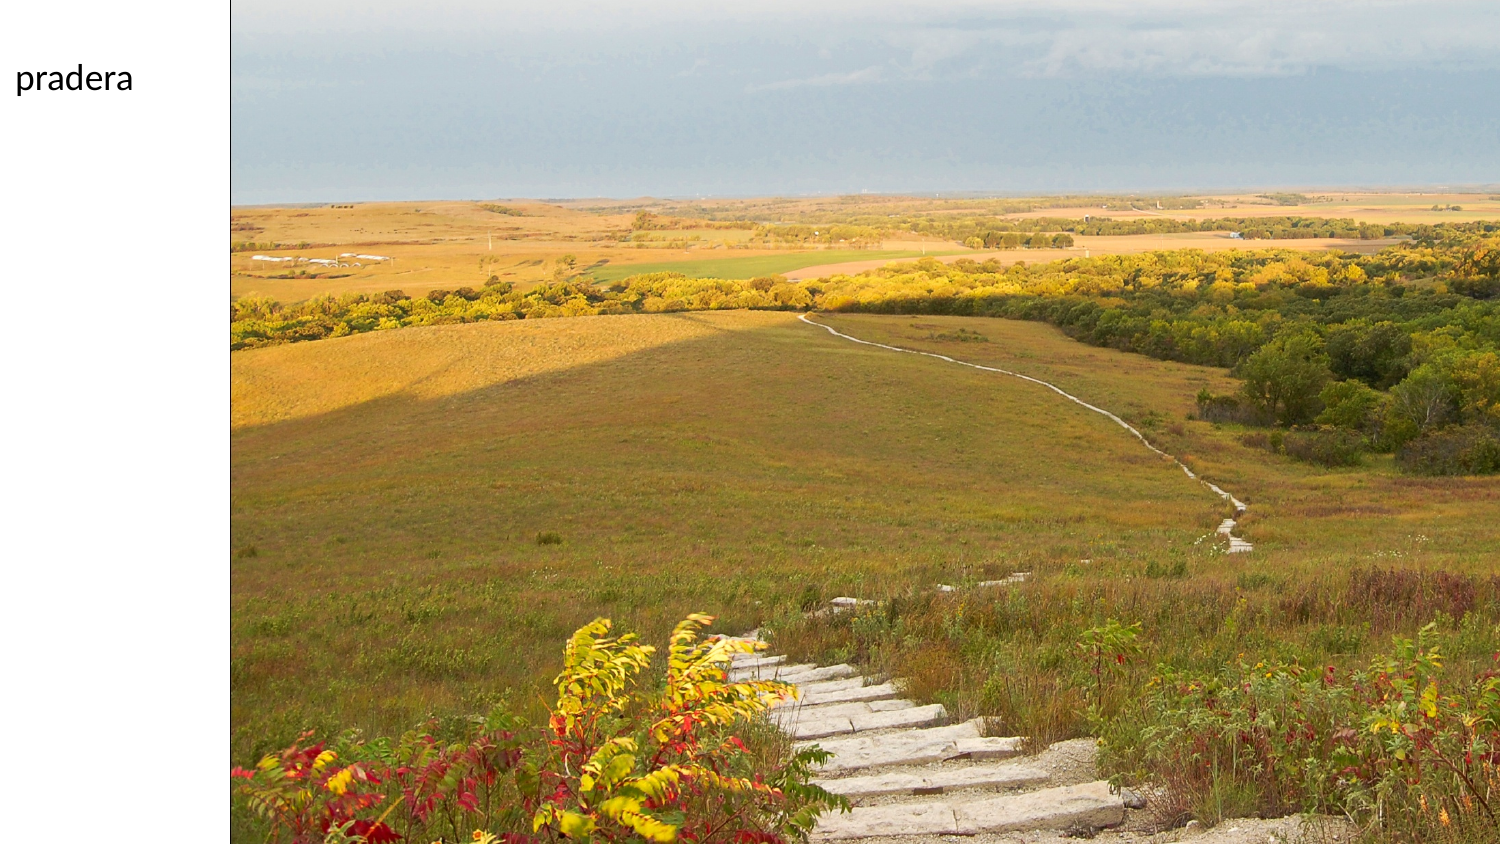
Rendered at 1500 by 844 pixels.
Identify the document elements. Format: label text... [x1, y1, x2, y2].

picture [230, 0, 1500, 844]
text_box pradera [0, 0, 230, 469]
